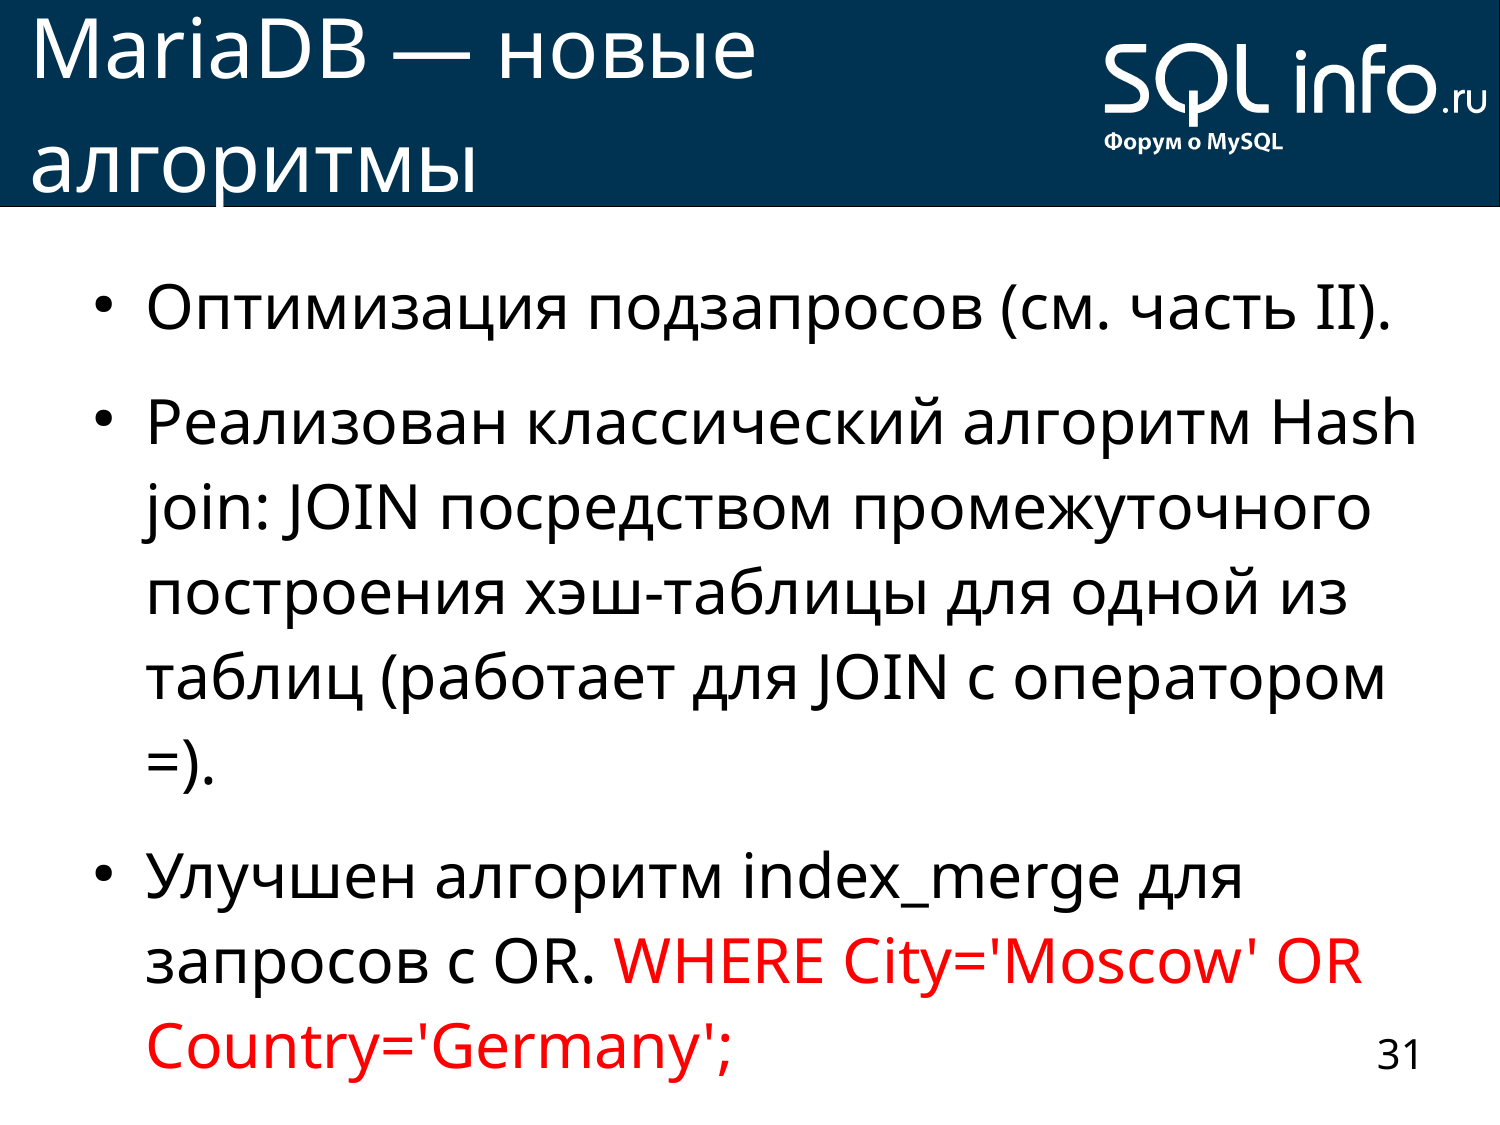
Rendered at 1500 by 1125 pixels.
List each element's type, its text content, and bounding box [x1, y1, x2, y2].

title MariaDB — новые алгоритмы [29, 0, 1093, 207]
list Оптимизация подзапросов (см. часть II). Реализован классический алгоритм Hash join: JOIN посредством промежуточного построения хэш-таблицы для одной из таблиц (работает для JOIN с оператором =). Улучшен алгоритм index_merge для запросов с OR. WHERE City='Moscow' OR Country='Germany'; [75, 263, 1425, 1063]
picture [1093, 29, 1495, 166]
